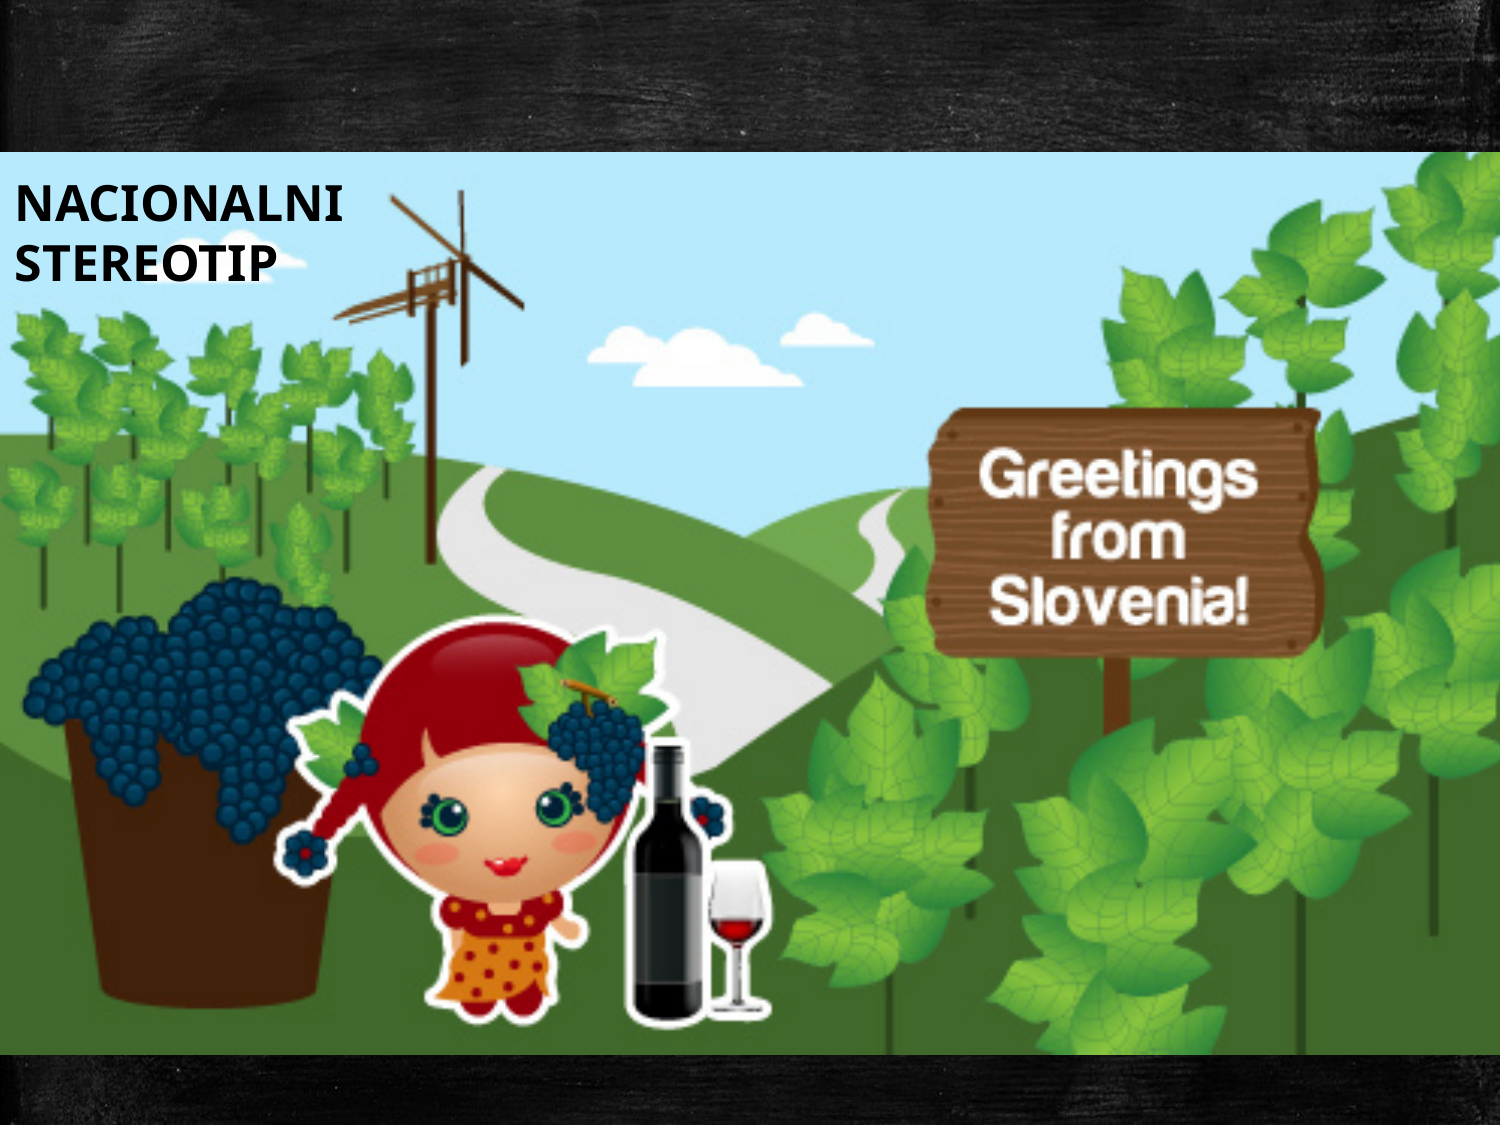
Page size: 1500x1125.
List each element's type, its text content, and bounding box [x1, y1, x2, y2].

text_box NACIONALNI STEREOTIP [0, 163, 364, 299]
picture [0, 0, 1500, 1125]
